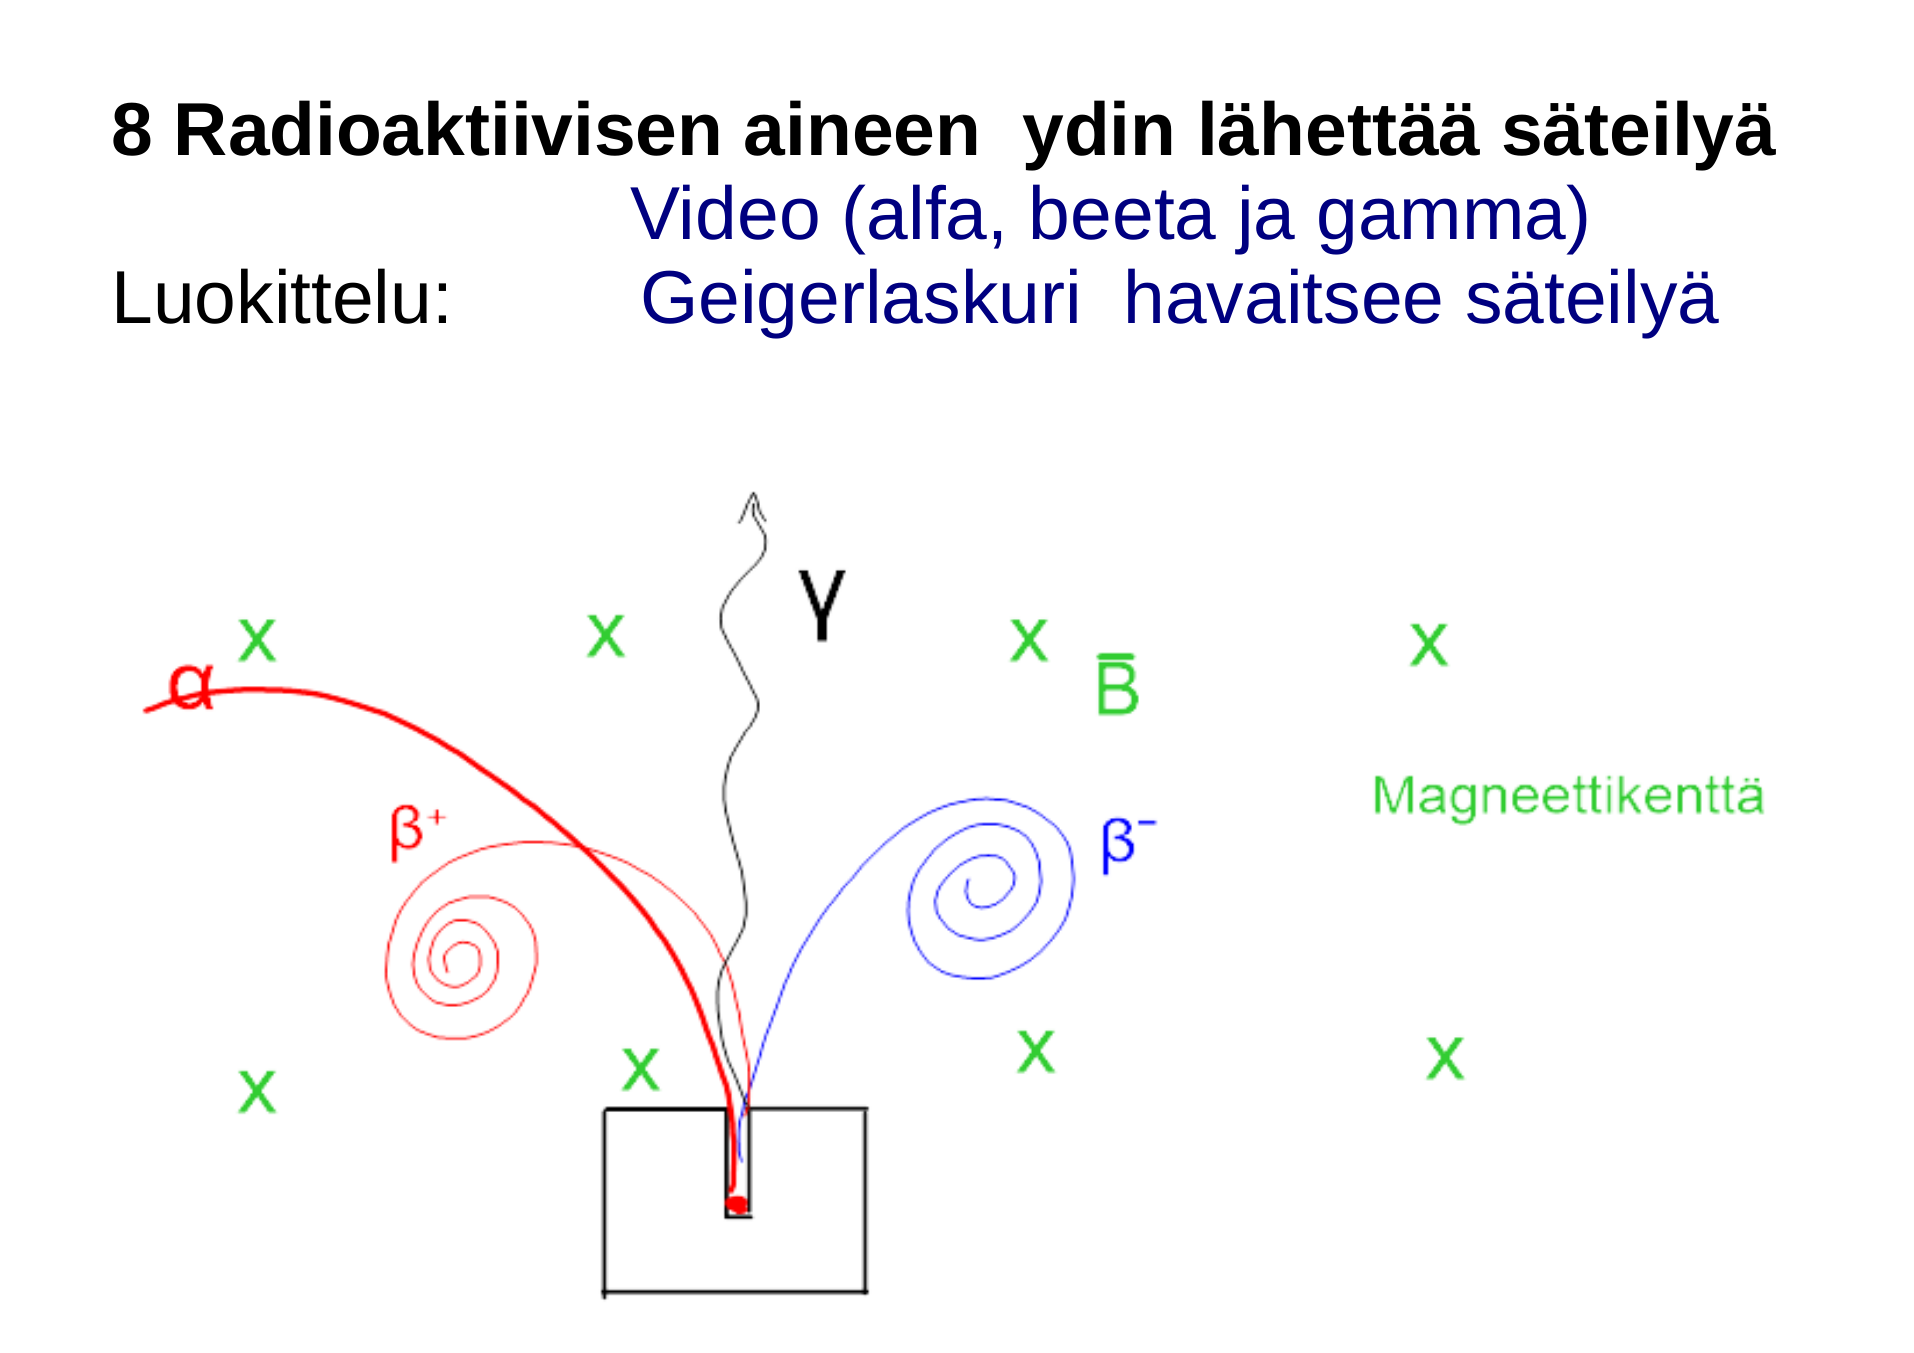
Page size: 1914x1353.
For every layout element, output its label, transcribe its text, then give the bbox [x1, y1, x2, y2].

text_box 8 Radioaktiivisen aineen ydin lähettää säteilyä Video (alfa, beeta ja gamma) Luokittelu: Geigerlaskuri havaitsee säteilyä [96, 80, 1796, 378]
picture [95, 430, 1864, 1340]
